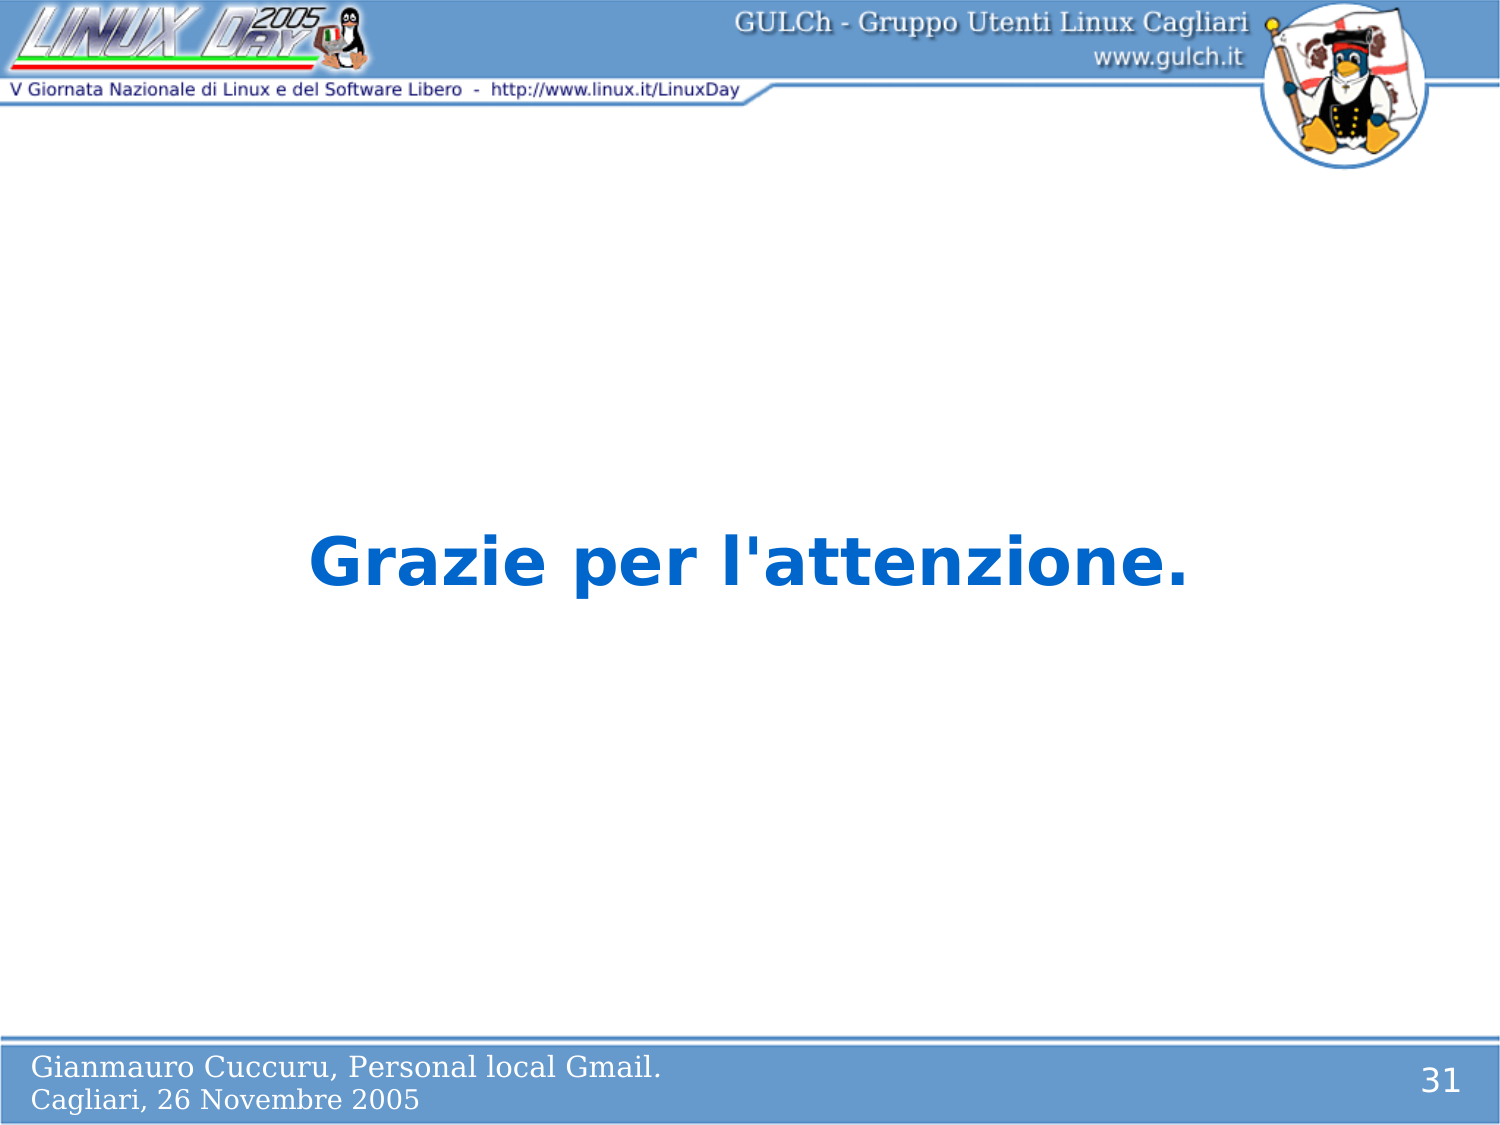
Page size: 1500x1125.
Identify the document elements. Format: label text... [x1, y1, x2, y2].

text_box Grazie per l'attenzione. [308, 523, 1193, 602]
picture [0, 0, 1500, 1125]
